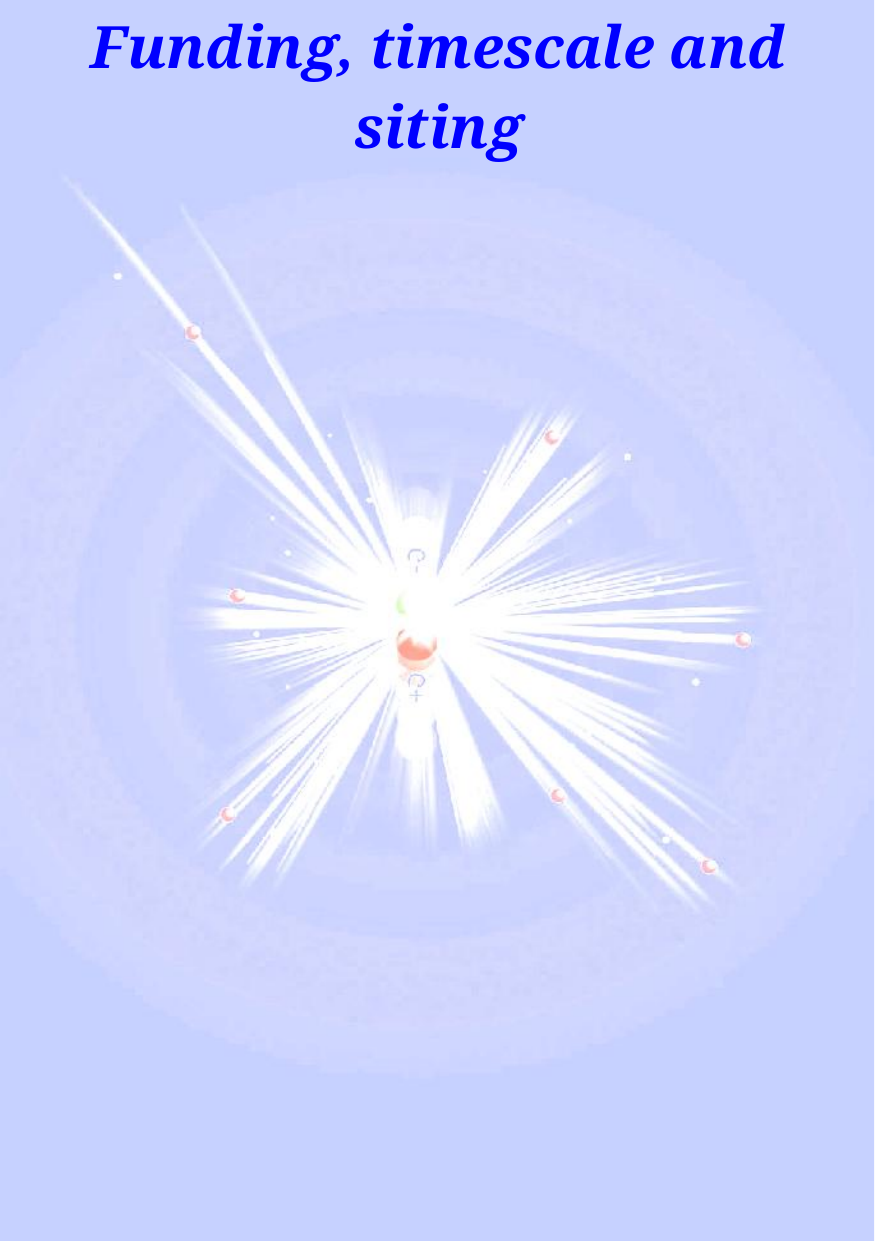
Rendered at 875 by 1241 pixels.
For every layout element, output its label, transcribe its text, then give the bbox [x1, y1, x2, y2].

picture [0, 0, 875, 1241]
title Funding, timescale and siting [45, 42, 832, 130]
